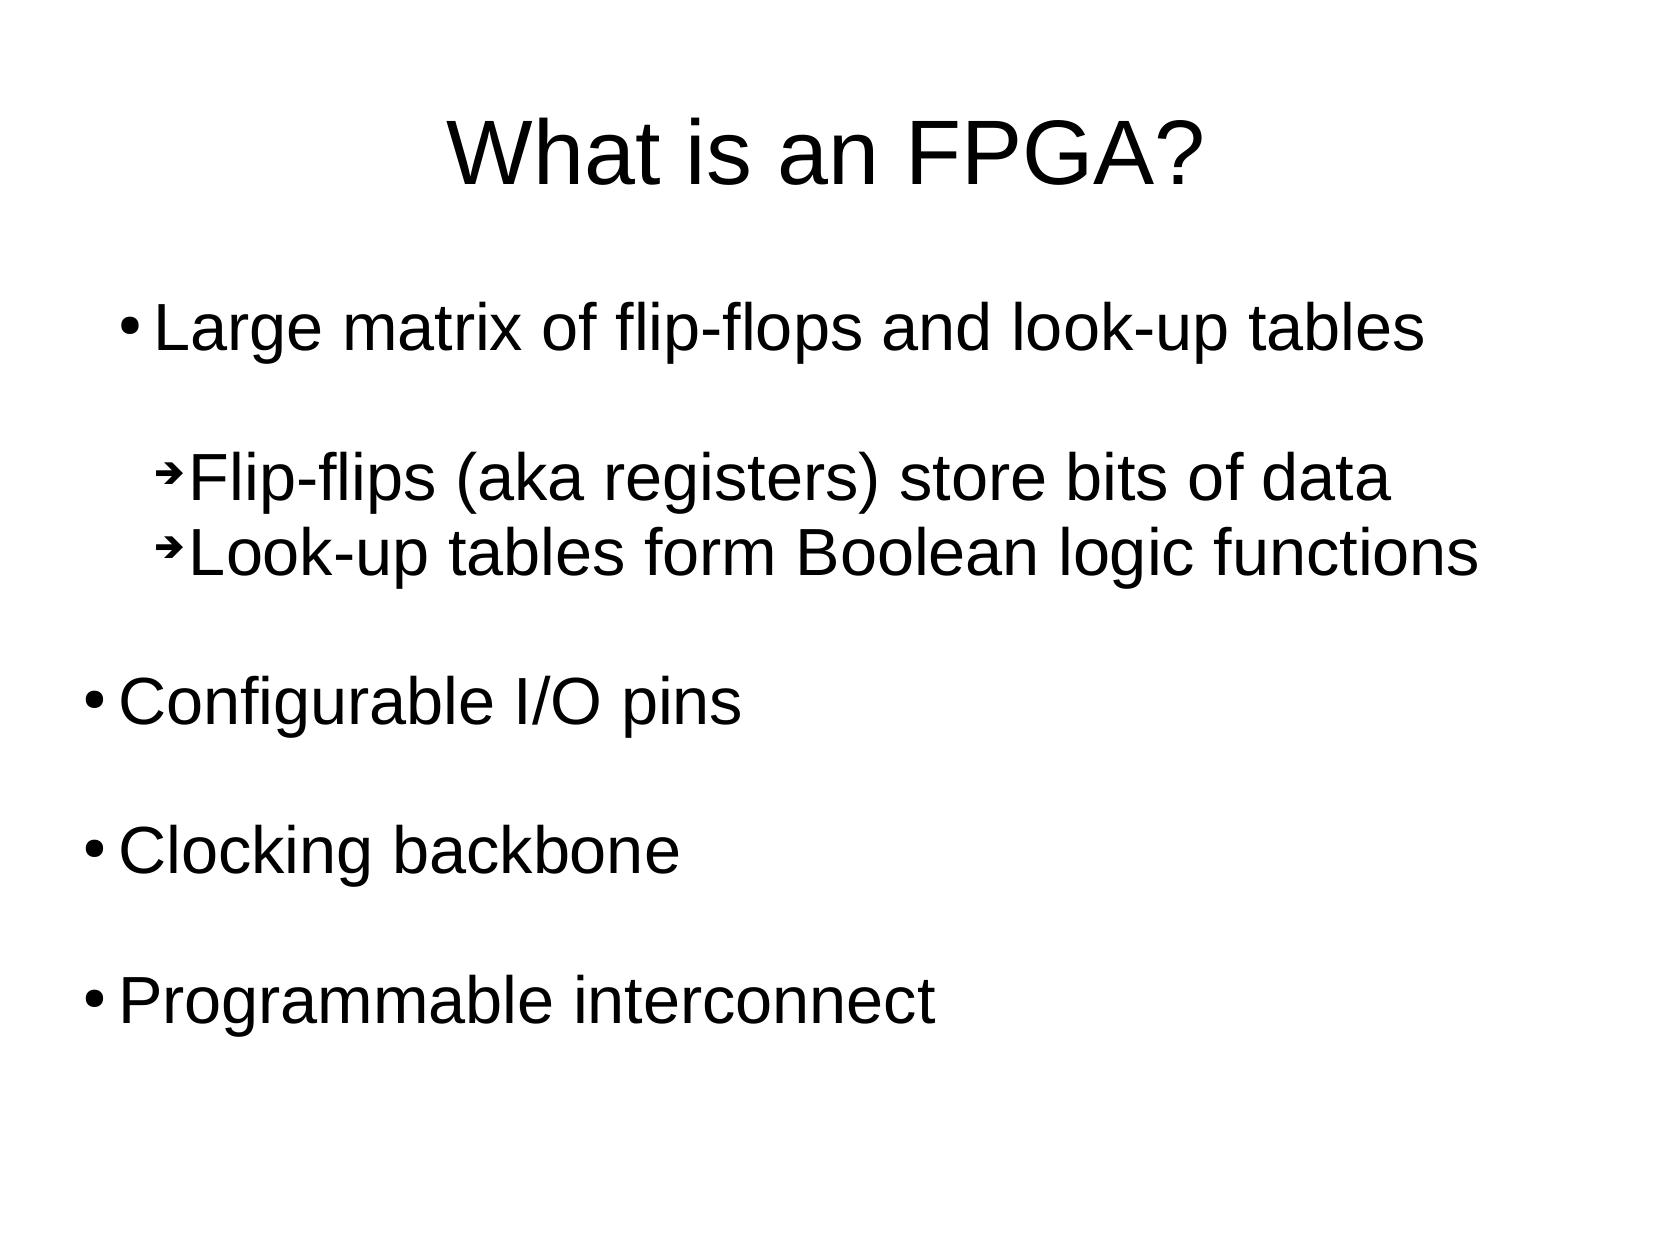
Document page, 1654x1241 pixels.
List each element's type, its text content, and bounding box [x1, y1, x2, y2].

title What is an FPGA? [82, 49, 1571, 257]
subtitle Large matrix of flip-flops and look-up tables Flip-flips (aka registers) store bits of data Look-up tables form Boolean logic functions Configurable I/O pins Clocking backbone Programmable interconnect [82, 290, 1571, 1038]
